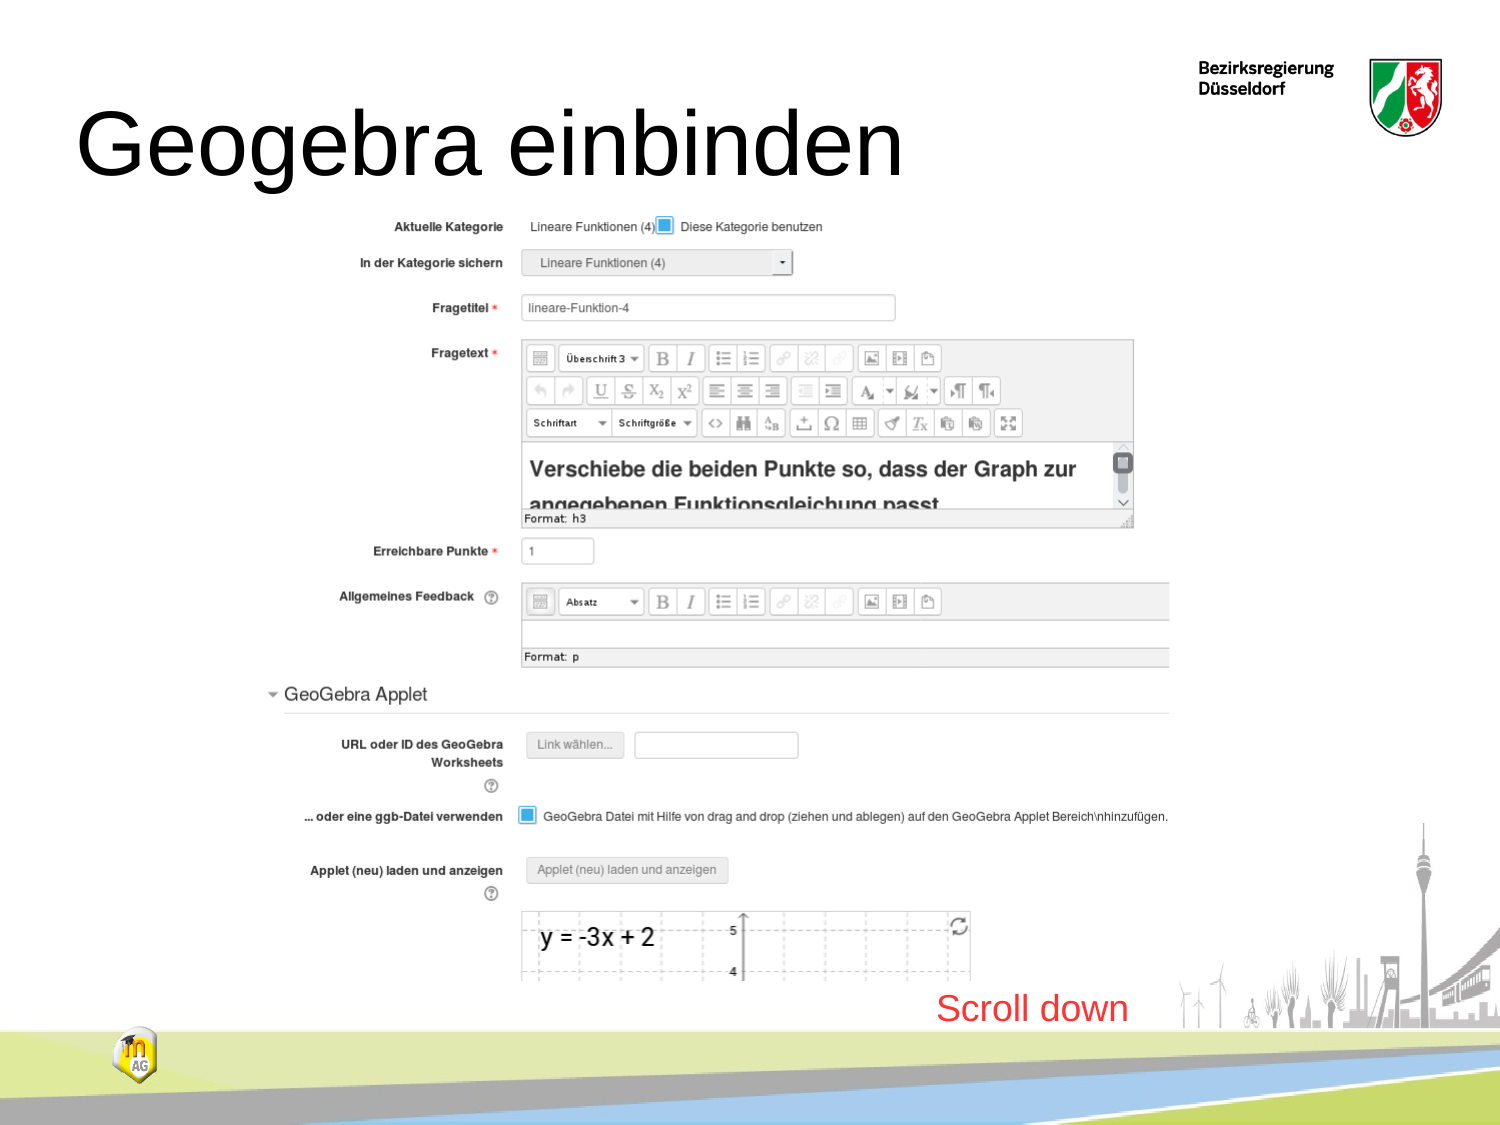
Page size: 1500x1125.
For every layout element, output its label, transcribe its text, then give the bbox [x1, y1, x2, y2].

picture [1425, 58, 1442, 137]
title Geogebra einbinden [75, 44, 1425, 233]
text_box Scroll down [921, 980, 1382, 1040]
picture [0, 201, 1500, 1125]
